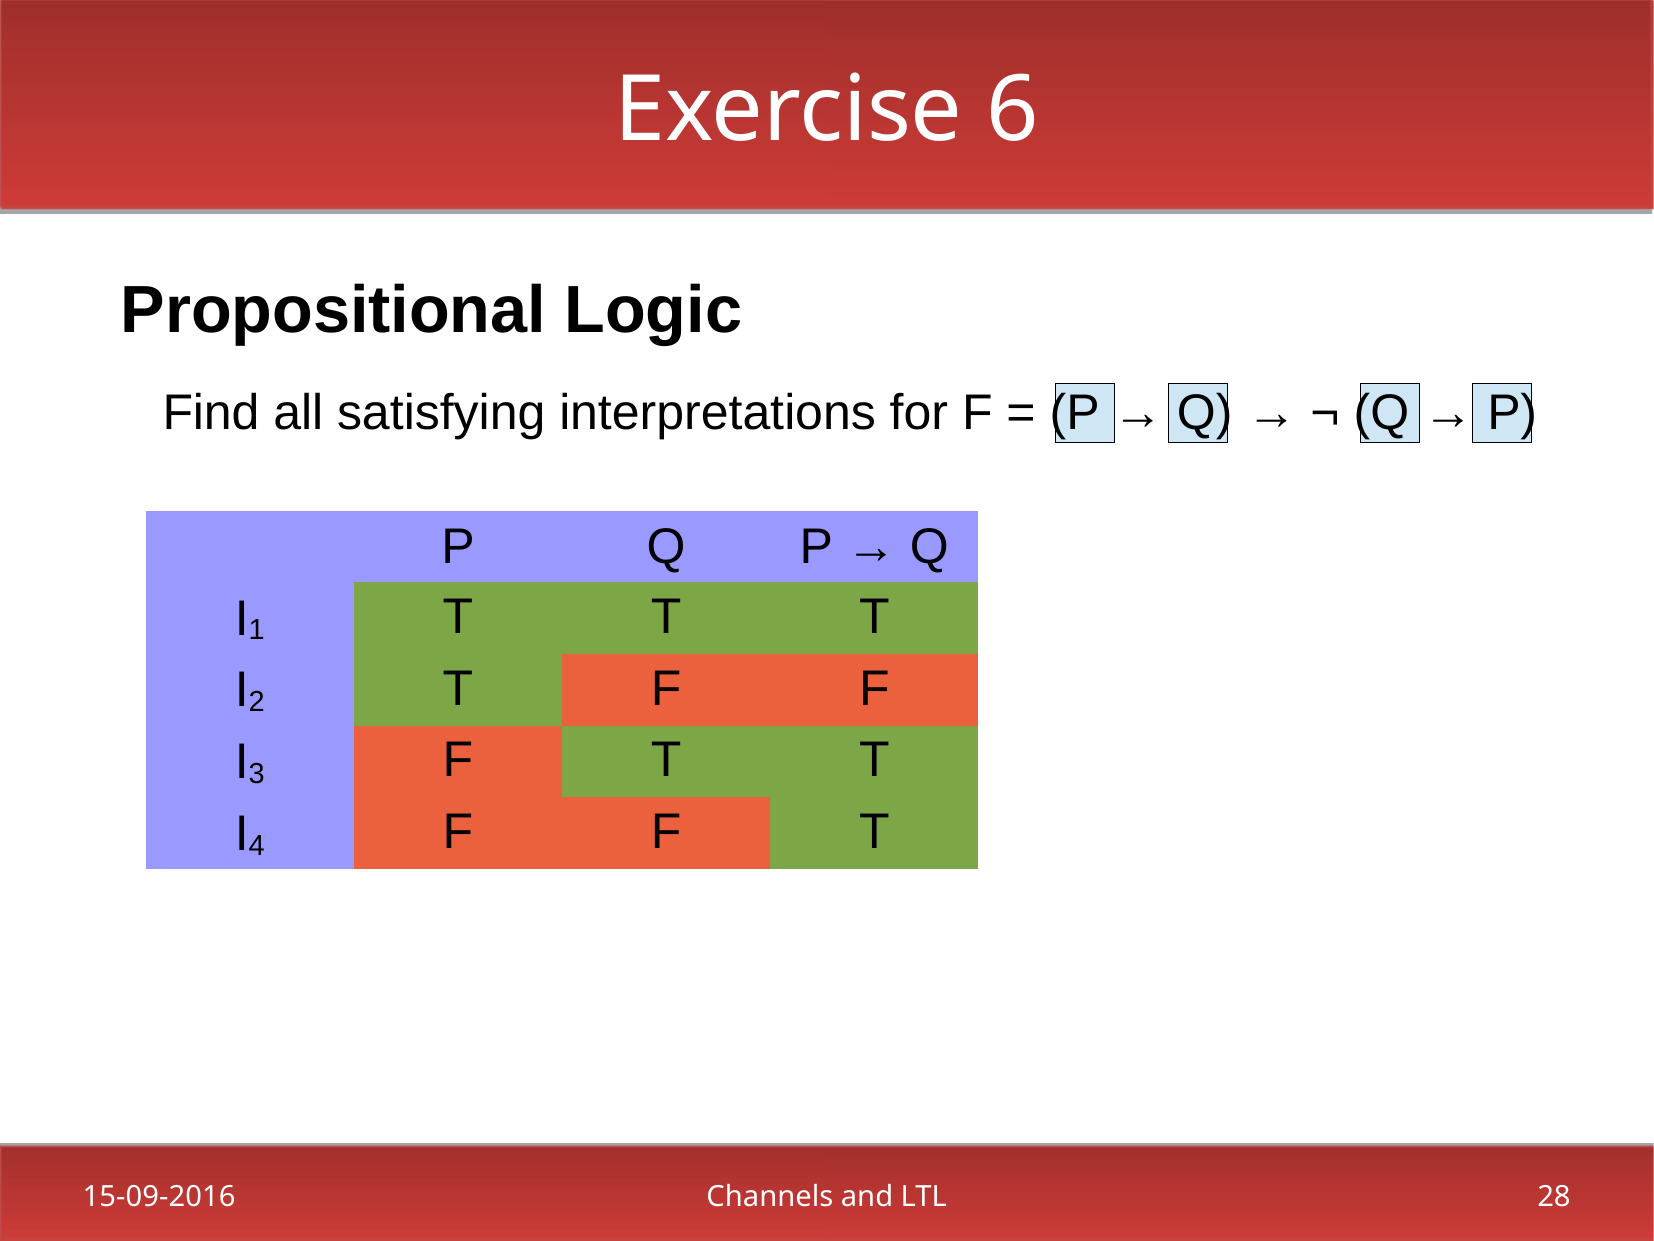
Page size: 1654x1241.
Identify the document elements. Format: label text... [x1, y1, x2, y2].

table_cell T [770, 797, 978, 869]
table_cell F [354, 797, 562, 869]
table_header Q [562, 511, 770, 582]
picture [0, 1143, 1654, 1241]
table_cell T [354, 654, 562, 726]
text_box Find all satisfying interpretations for F = (P → Q) → ¬ (Q → P) [147, 377, 1554, 448]
table_cell F [562, 797, 770, 869]
table_header P [354, 511, 562, 582]
table_cell I1 [146, 582, 354, 654]
table_cell I2 [146, 654, 354, 726]
table_cell F [562, 654, 770, 726]
title Exercise 6 [59, 31, 1595, 178]
table_cell F [770, 654, 978, 726]
table_header P → Q [770, 511, 978, 582]
table_cell T [770, 582, 978, 654]
table_cell T [770, 726, 978, 797]
table_header [146, 511, 354, 582]
text_box Propositional Logic [105, 264, 759, 354]
picture [0, 0, 1654, 214]
table_cell I4 [146, 797, 354, 869]
table_cell T [562, 726, 770, 797]
table_cell I3 [146, 726, 354, 797]
table_cell T [354, 582, 562, 654]
table_cell T [562, 582, 770, 654]
table_cell F [354, 726, 562, 797]
